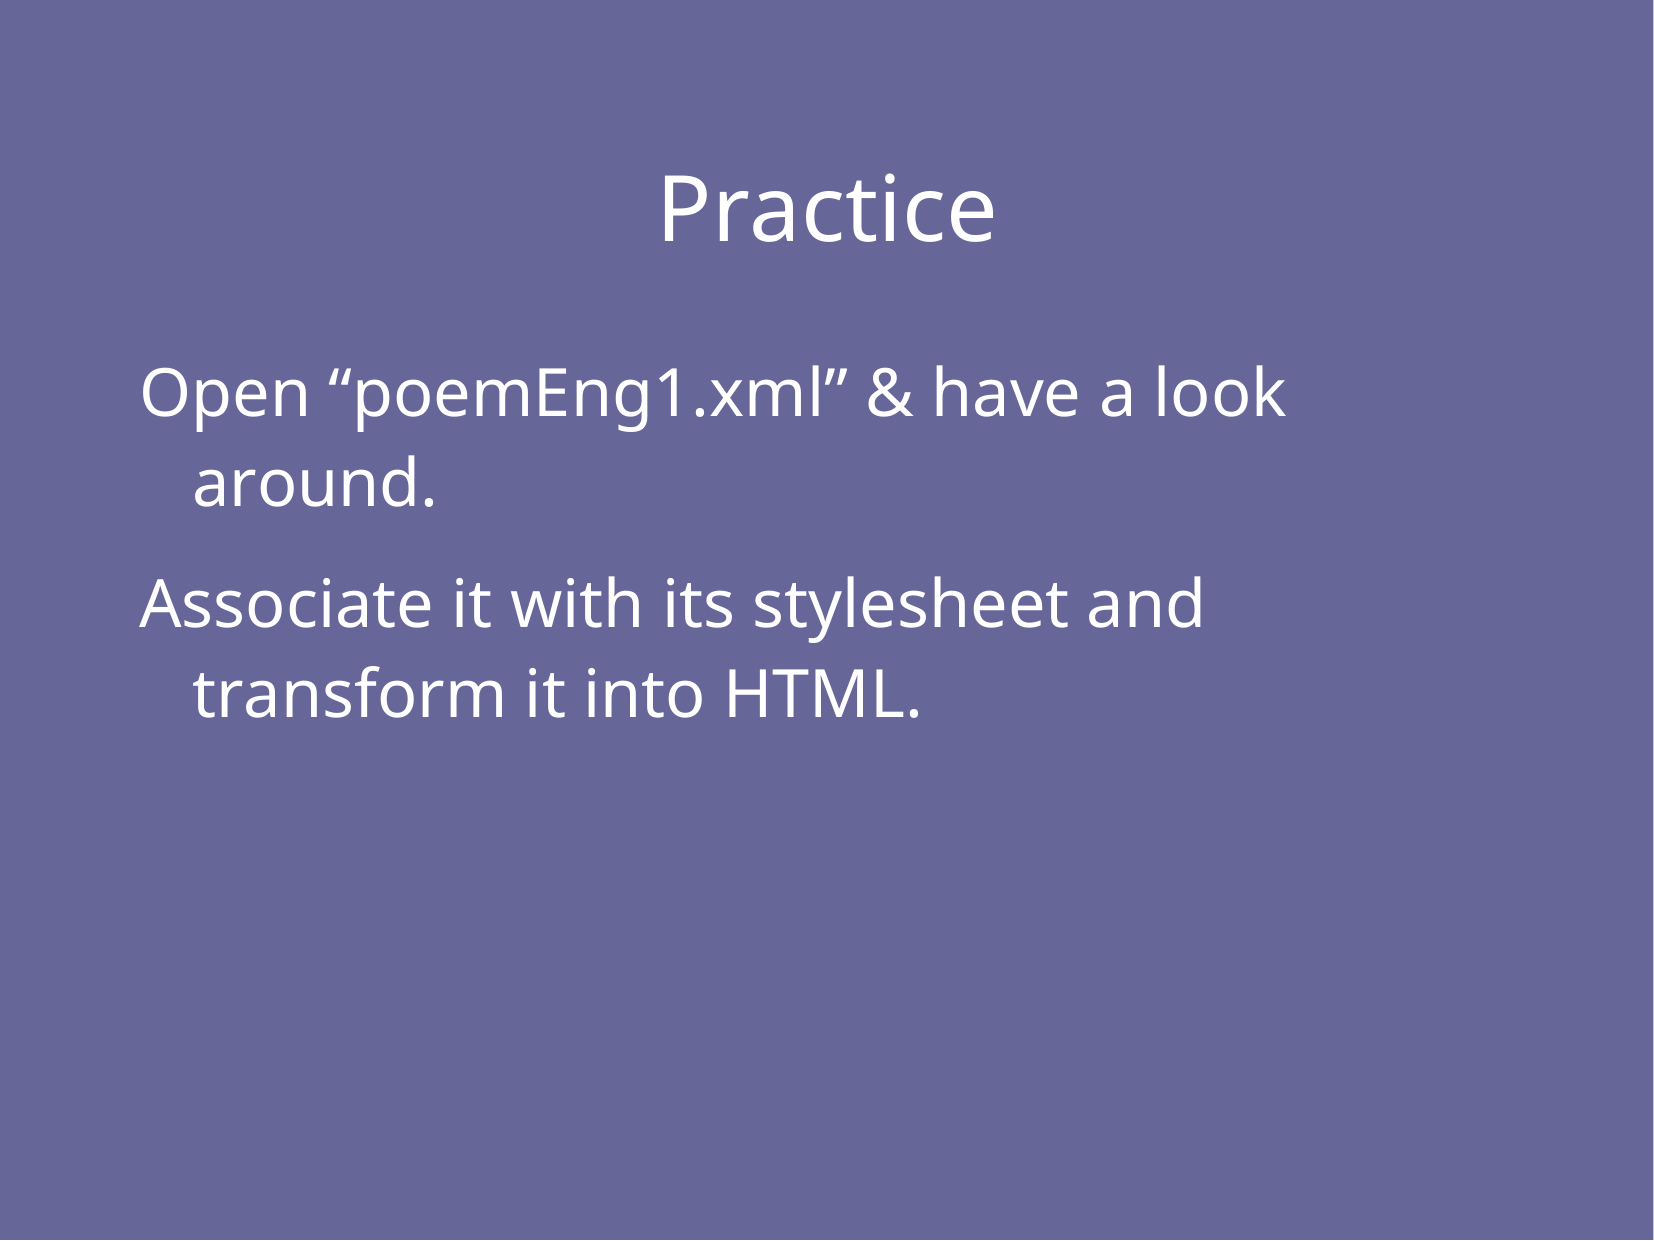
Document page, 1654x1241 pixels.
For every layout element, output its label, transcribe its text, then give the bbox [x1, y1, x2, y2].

list Open “poemEng1.xml” & have a look around. Associate it with its stylesheet and transform it into HTML. [121, 344, 1534, 1127]
title Practice [121, 102, 1534, 310]
